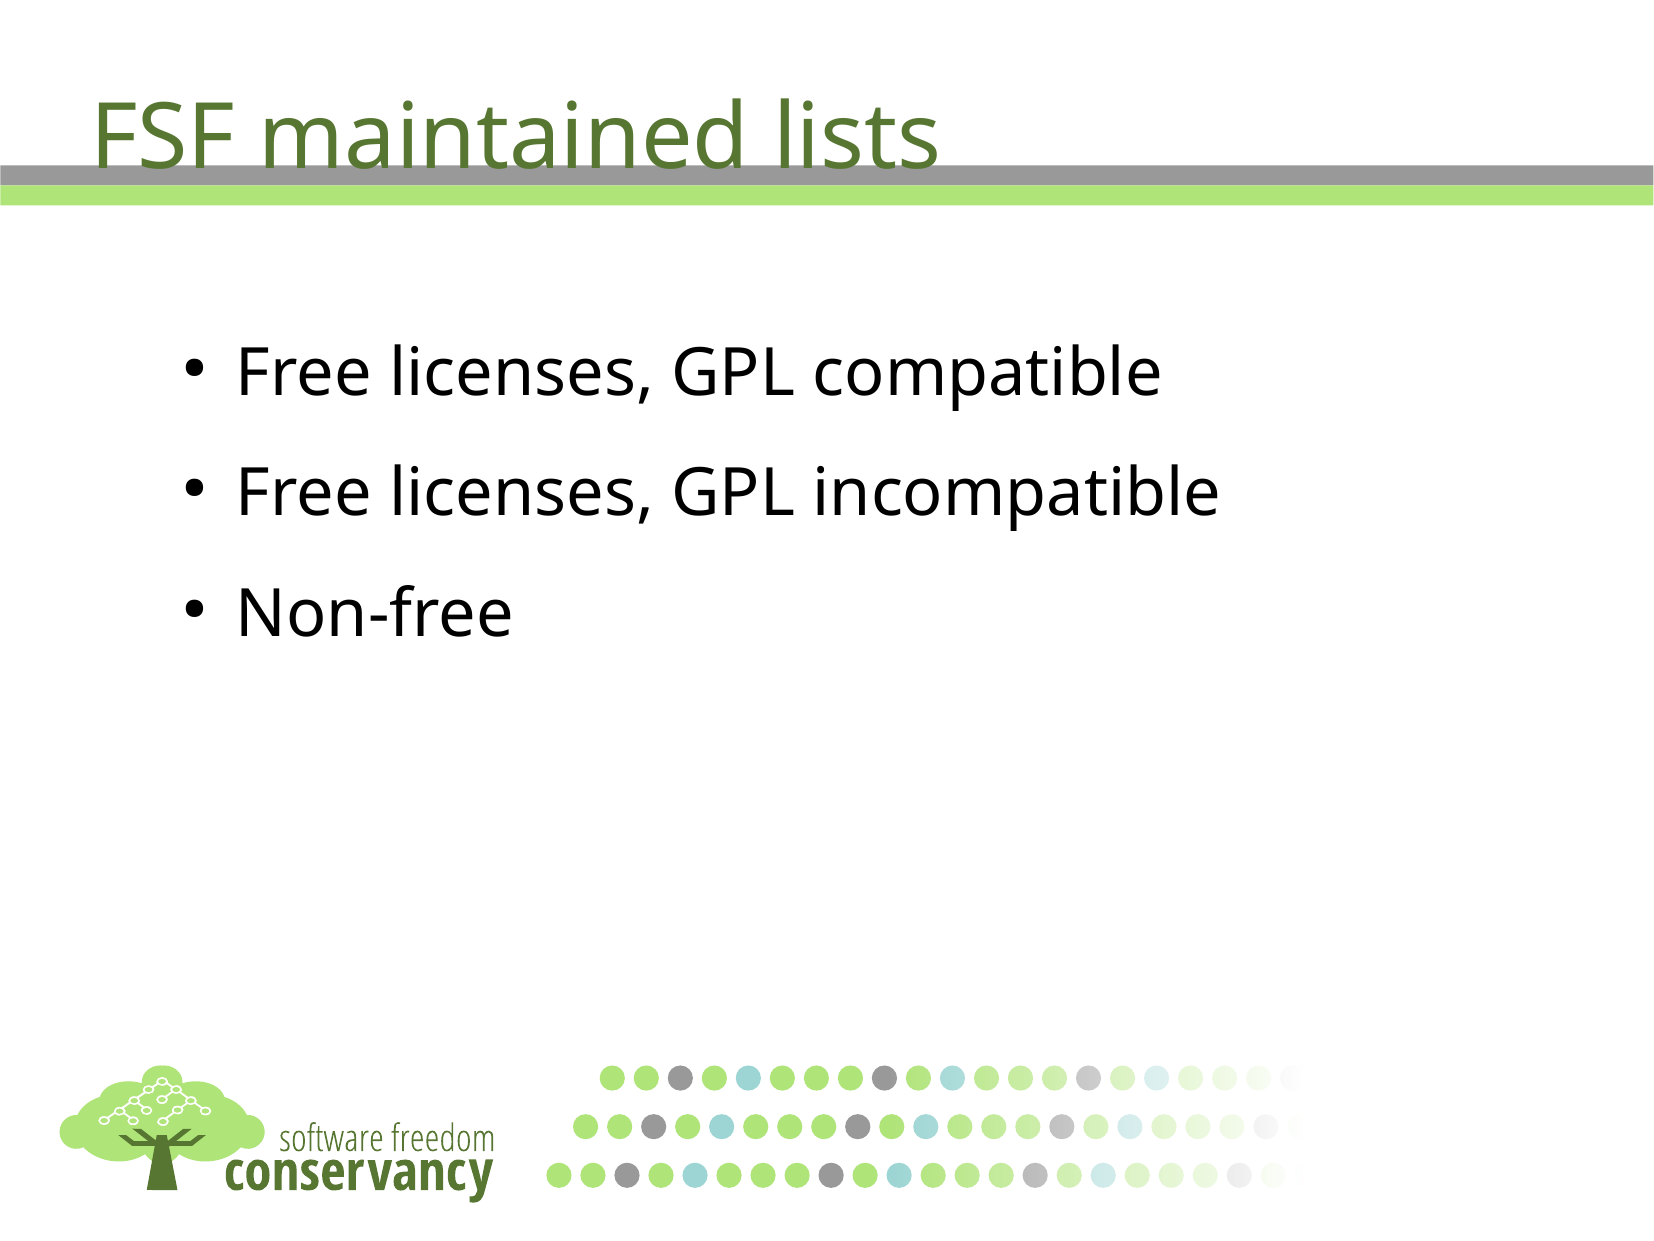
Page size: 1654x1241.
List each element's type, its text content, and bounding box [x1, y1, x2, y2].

text_box FSF maintained lists [90, 26, 1516, 241]
list Free licenses, GPL compatible Free licenses, GPL incompatible Non-free [165, 324, 1621, 856]
